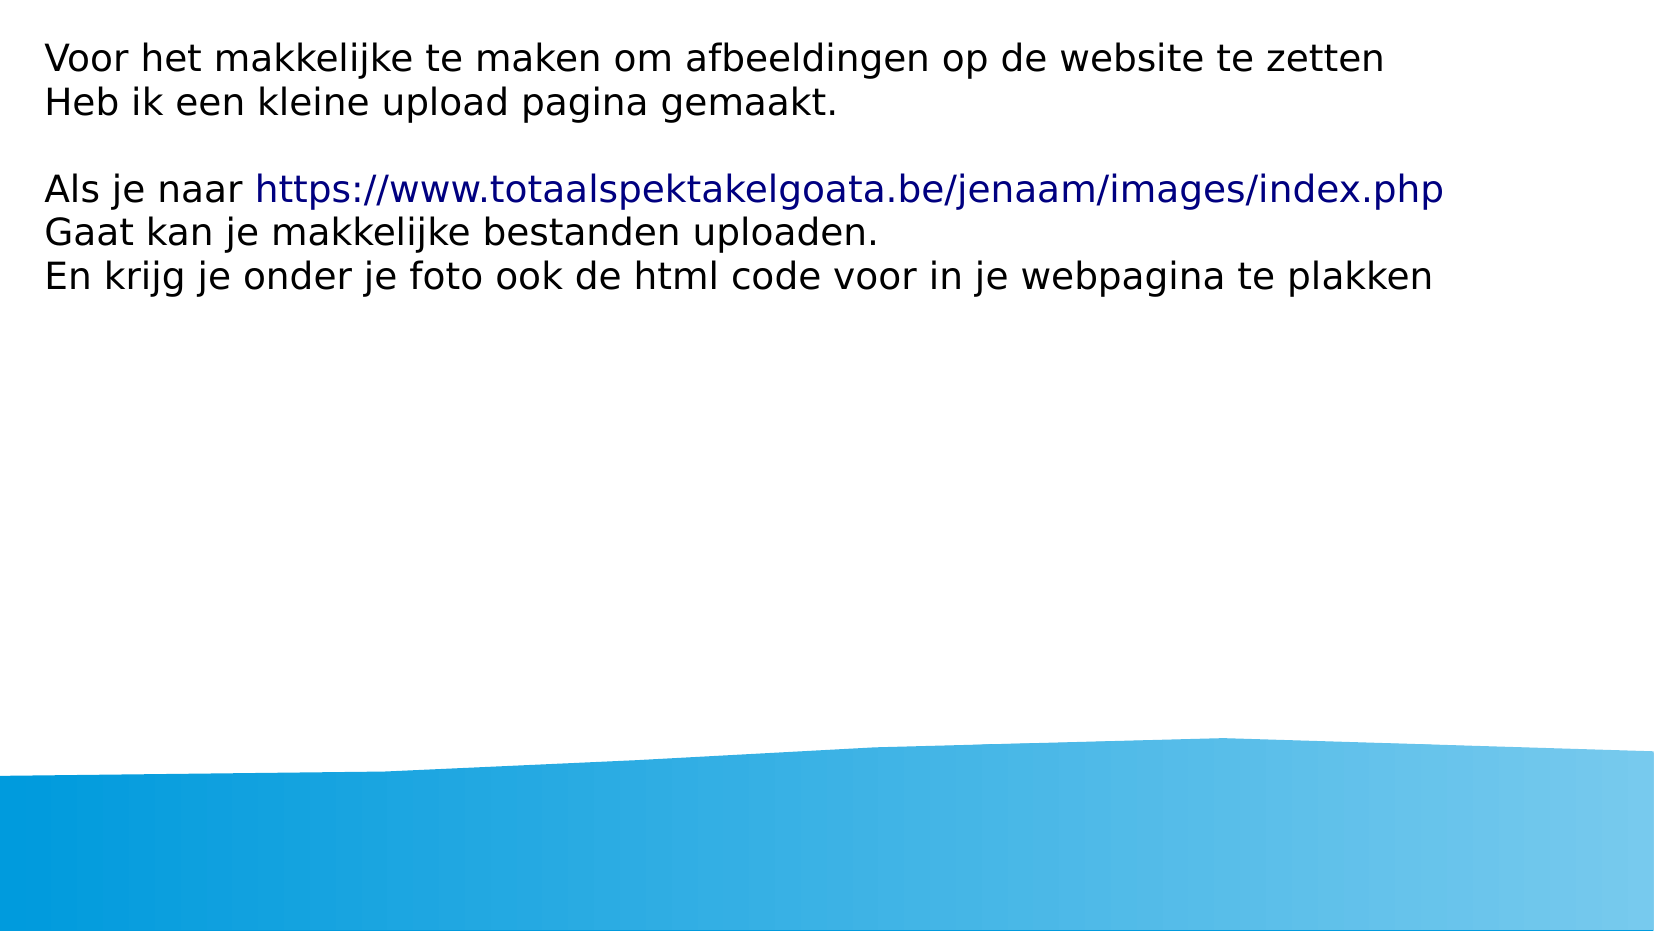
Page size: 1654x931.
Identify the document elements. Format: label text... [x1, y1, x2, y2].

text_box Voor het makkelijke te maken om afbeeldingen op de website te zetten Heb ik een kleine upload pagina gemaakt. Als je naar https://www.totaalspektakelgoata.be/jenaam/images/index.php Gaat kan je makkelijke bestanden uploaden. En krijg je onder je foto ook de html code voor in je webpagina te plakken [29, 29, 1595, 798]
text_box [324, 324, 1205, 875]
